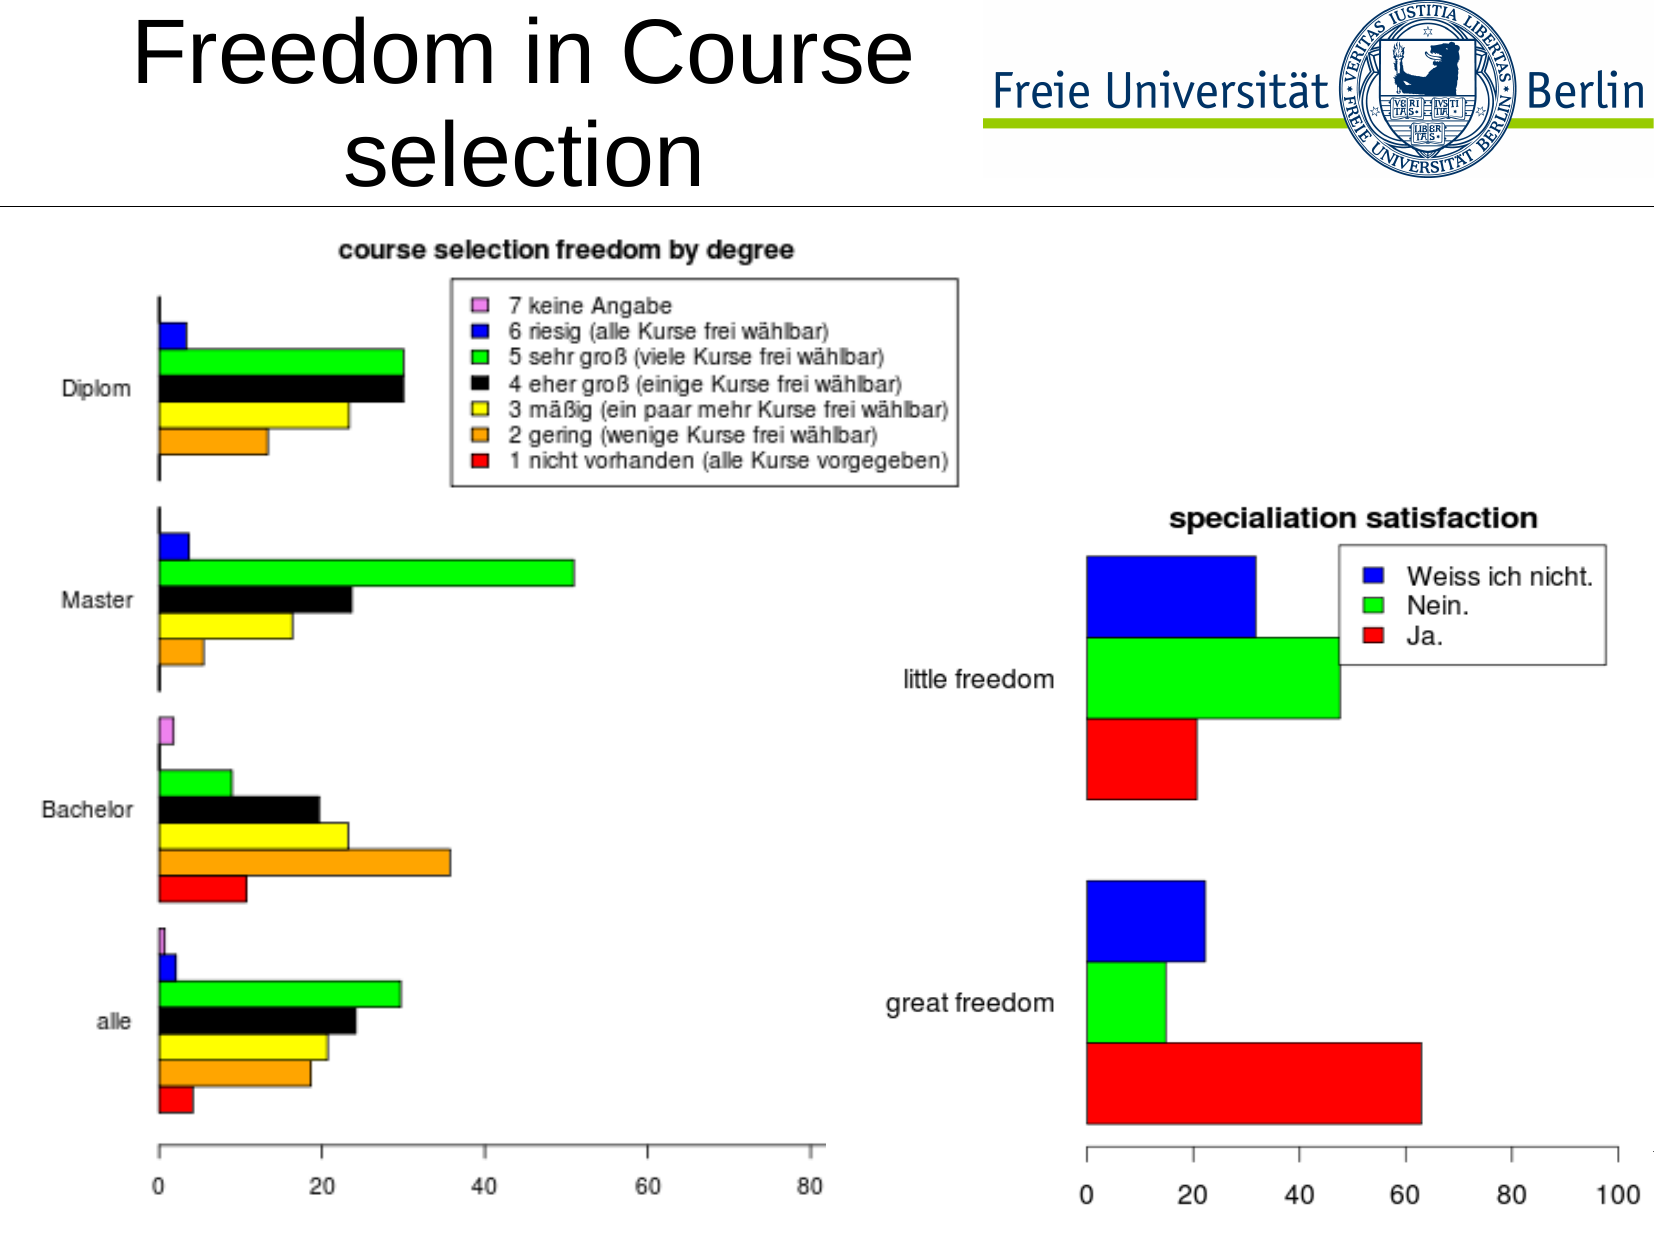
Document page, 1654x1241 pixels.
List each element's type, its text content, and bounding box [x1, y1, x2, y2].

picture [1004, 0, 1654, 178]
title Freedom in Course selection [44, 0, 1004, 206]
picture [0, 236, 1654, 1241]
